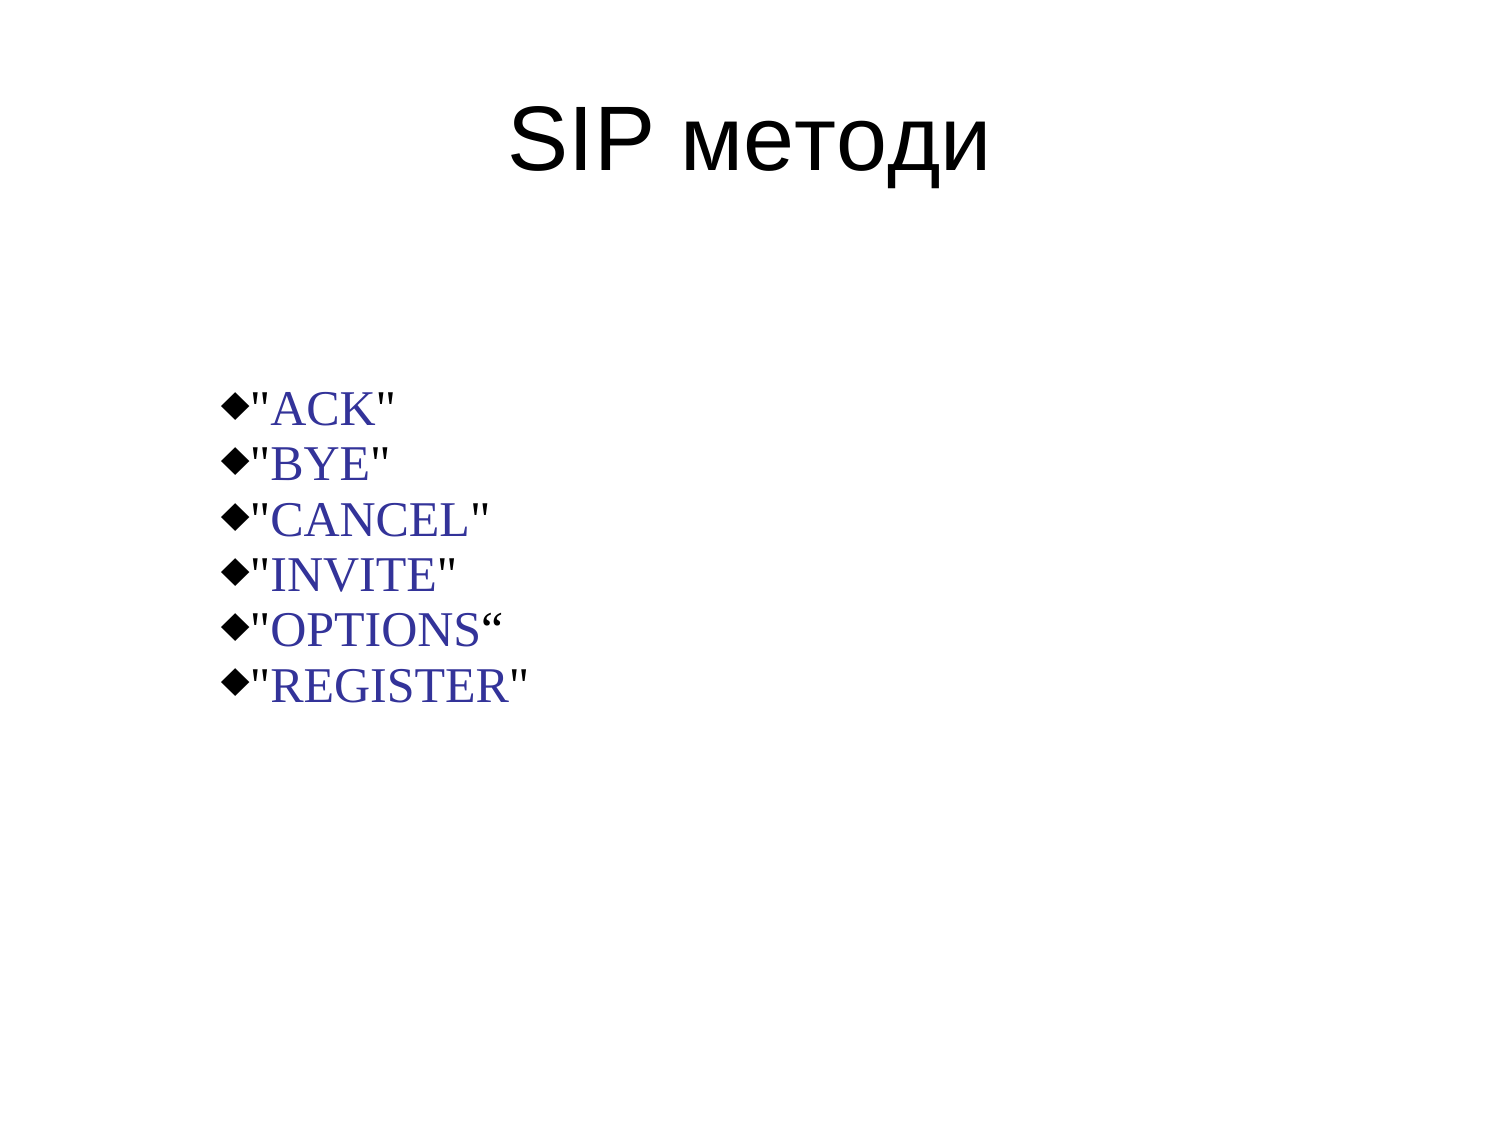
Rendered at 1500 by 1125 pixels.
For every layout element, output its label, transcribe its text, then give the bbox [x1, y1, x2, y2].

text_box "ACK" "BYE" "CANCEL" "INVITE" "OPTIONS“ "REGISTER" [206, 373, 545, 721]
title SIP методи [75, 45, 1426, 233]
